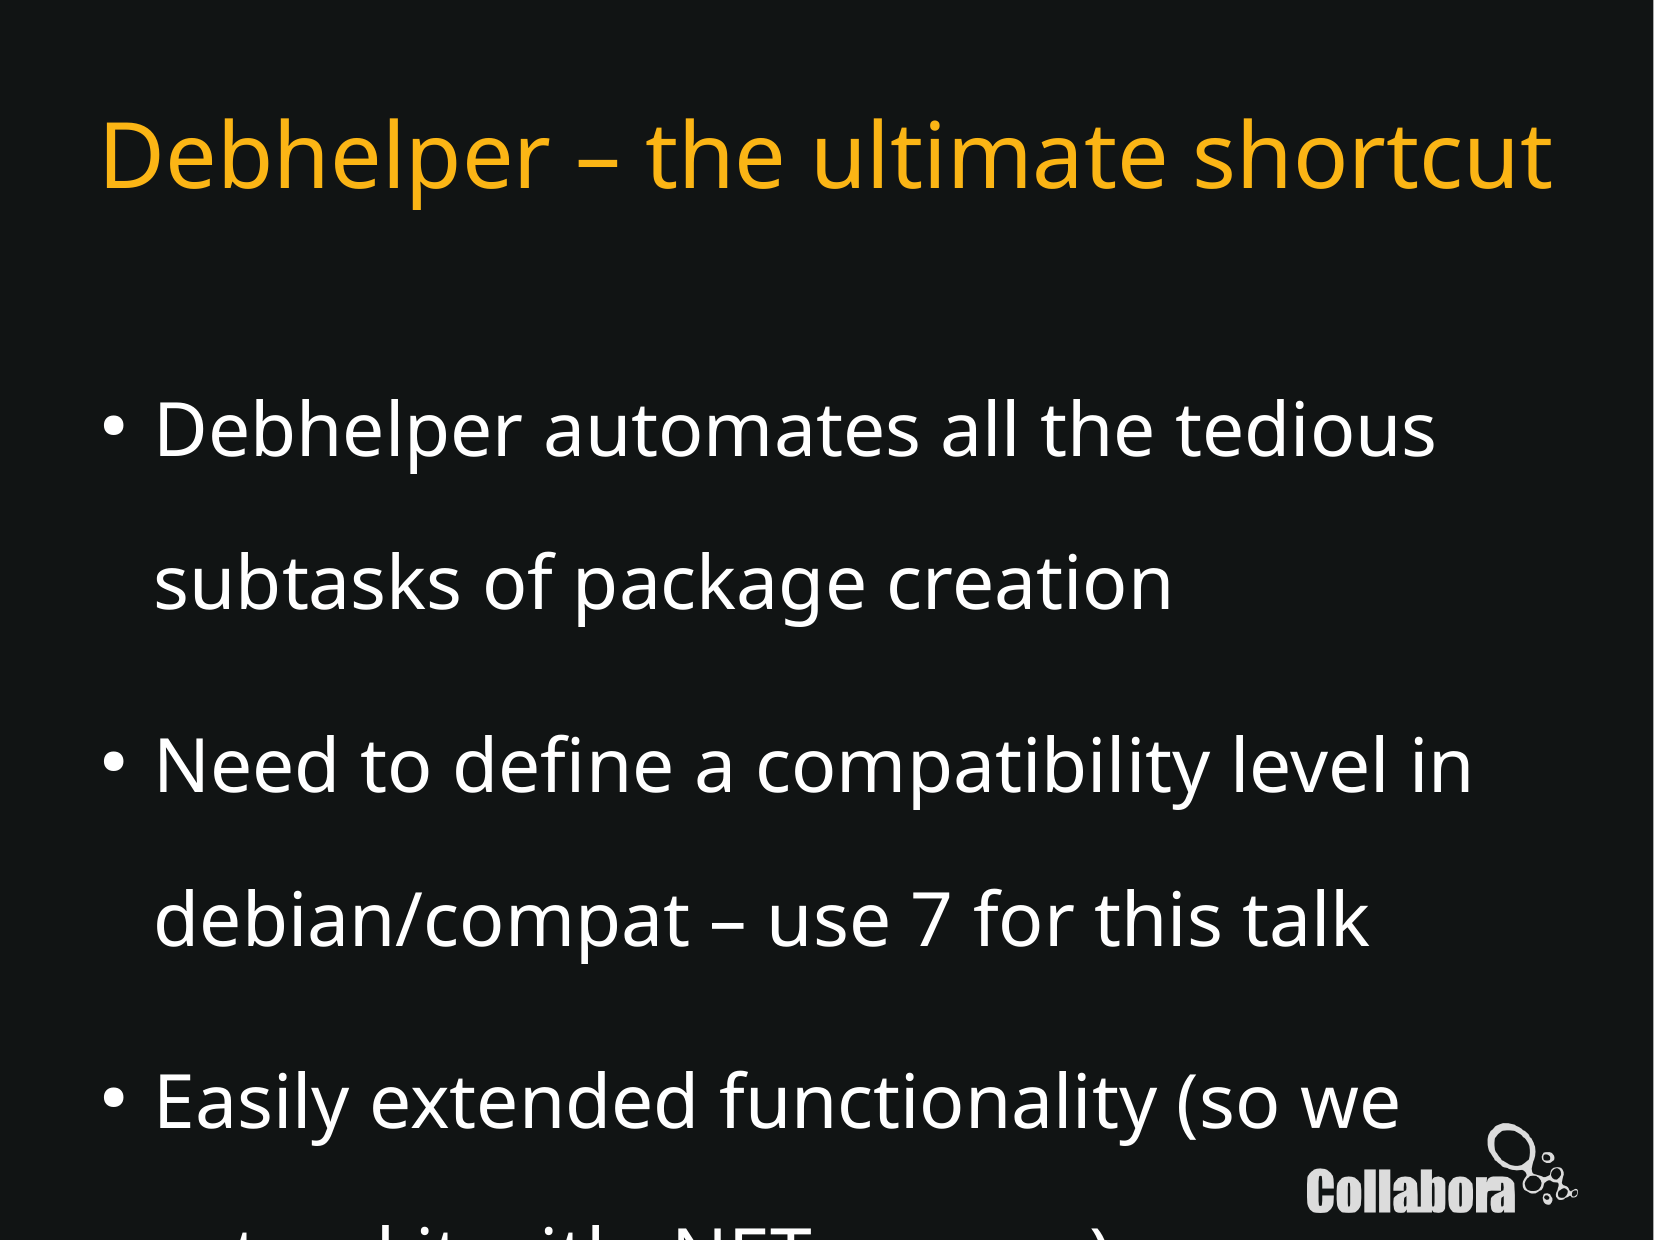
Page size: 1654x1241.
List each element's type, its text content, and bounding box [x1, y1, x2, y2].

list Debhelper automates all the tedious subtasks of package creation Need to define a compatibility level in debian/compat – use 7 for this talk Easily extended functionality (so we extend it with .NET powers) [82, 324, 1571, 1109]
picture [1307, 1123, 1578, 1213]
title Debhelper – the ultimate shortcut [82, 49, 1571, 257]
